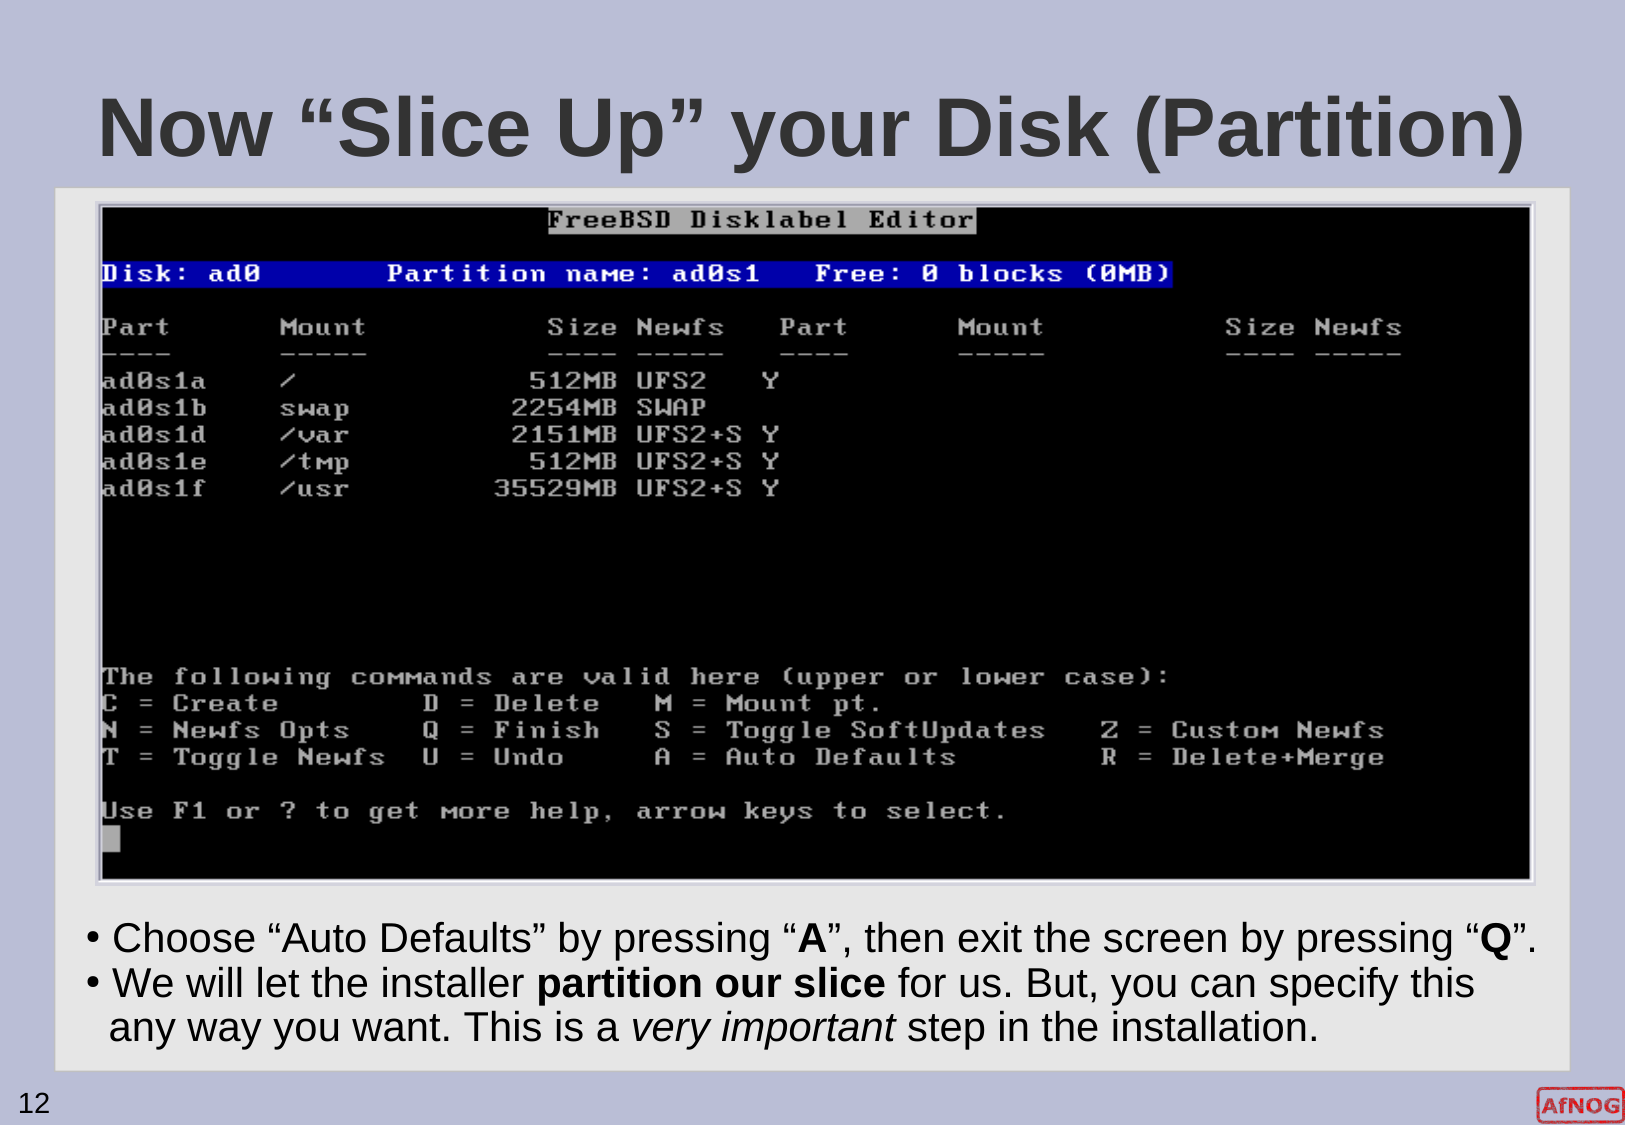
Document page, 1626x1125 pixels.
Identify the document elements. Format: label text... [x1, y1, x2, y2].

picture [1535, 1085, 1626, 1125]
title Now “Slice Up” your Disk (Partition) [54, 44, 1571, 215]
list [82, 214, 1560, 1045]
text_box Choose “Auto Defaults” by pressing “A”, then exit the screen by pressing “Q”. We will let the installer partition our slice for us. But, you can specify this any way you want. This is a very important step in the installation. [70, 909, 1554, 1101]
picture [95, 201, 1536, 886]
